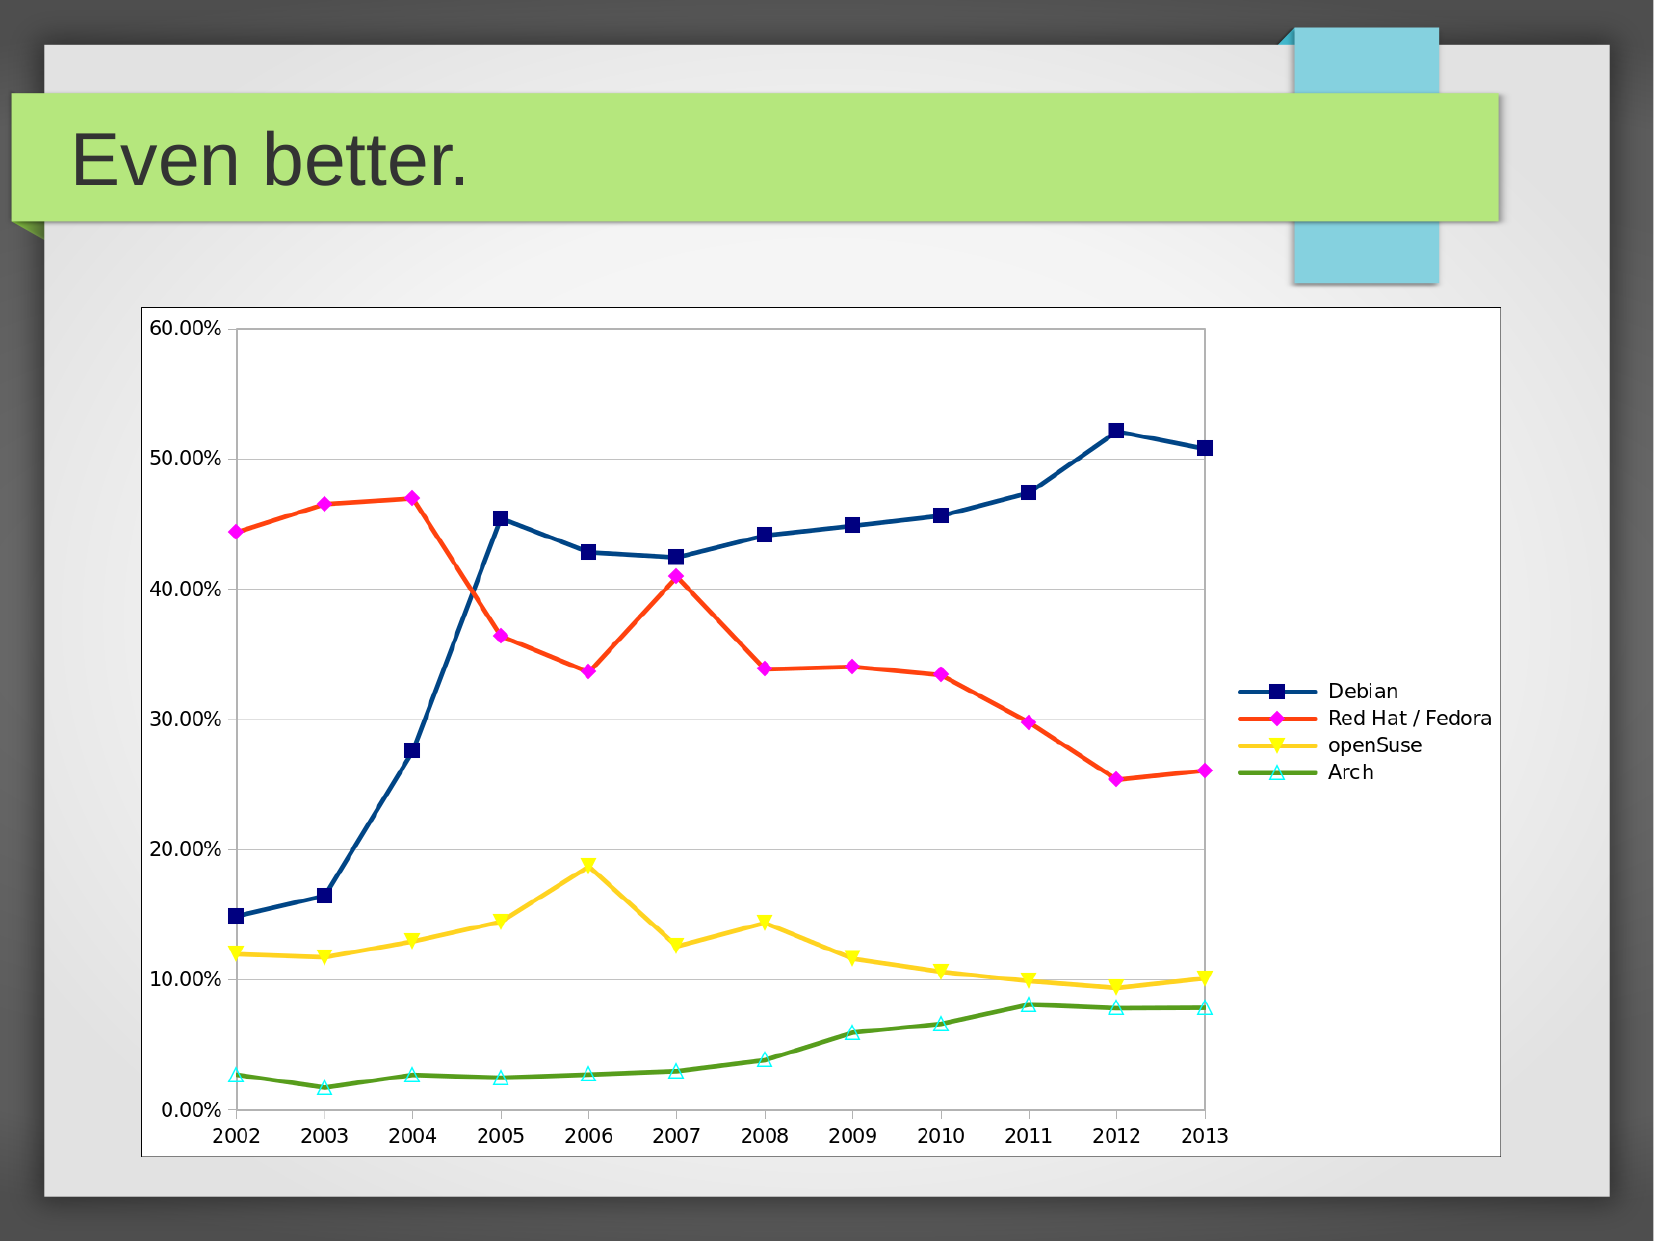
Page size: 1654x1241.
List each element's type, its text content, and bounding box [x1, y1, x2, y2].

title Even better. [70, 106, 1229, 213]
picture [0, 0, 1654, 1241]
